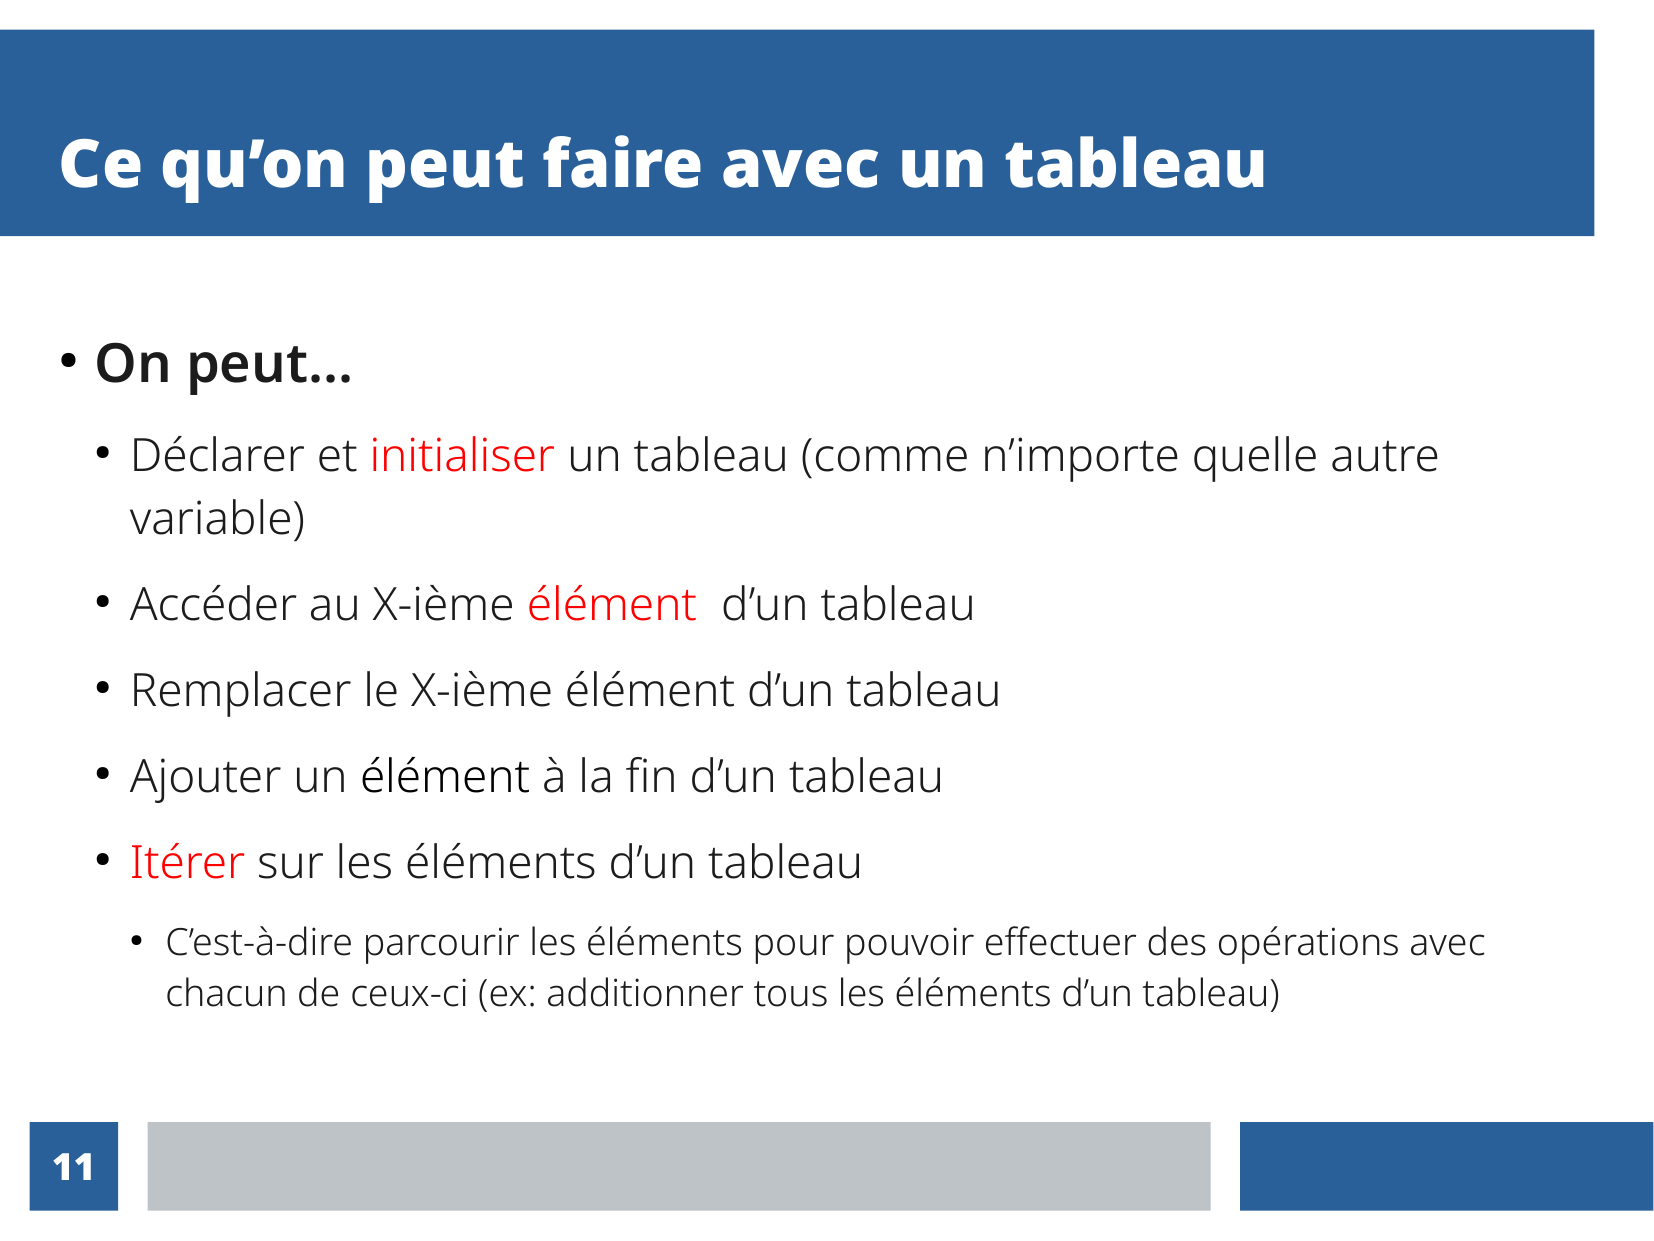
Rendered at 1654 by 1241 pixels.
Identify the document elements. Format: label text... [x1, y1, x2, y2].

list On peut... Déclarer et initialiser un tableau (comme n’importe quelle autre variable) Accéder au X-ième élément d’un tableau Remplacer le X-ième élément d’un tableau Ajouter un élément à la fin d’un tableau Itérer sur les éléments d’un tableau C’est-à-dire parcourir les éléments pour pouvoir effectuer des opérations avec chacun de ceux-ci (ex: additionner tous les éléments d’un tableau) [59, 324, 1565, 1093]
title Ce qu’on peut faire avec un tableau [59, 59, 1595, 207]
